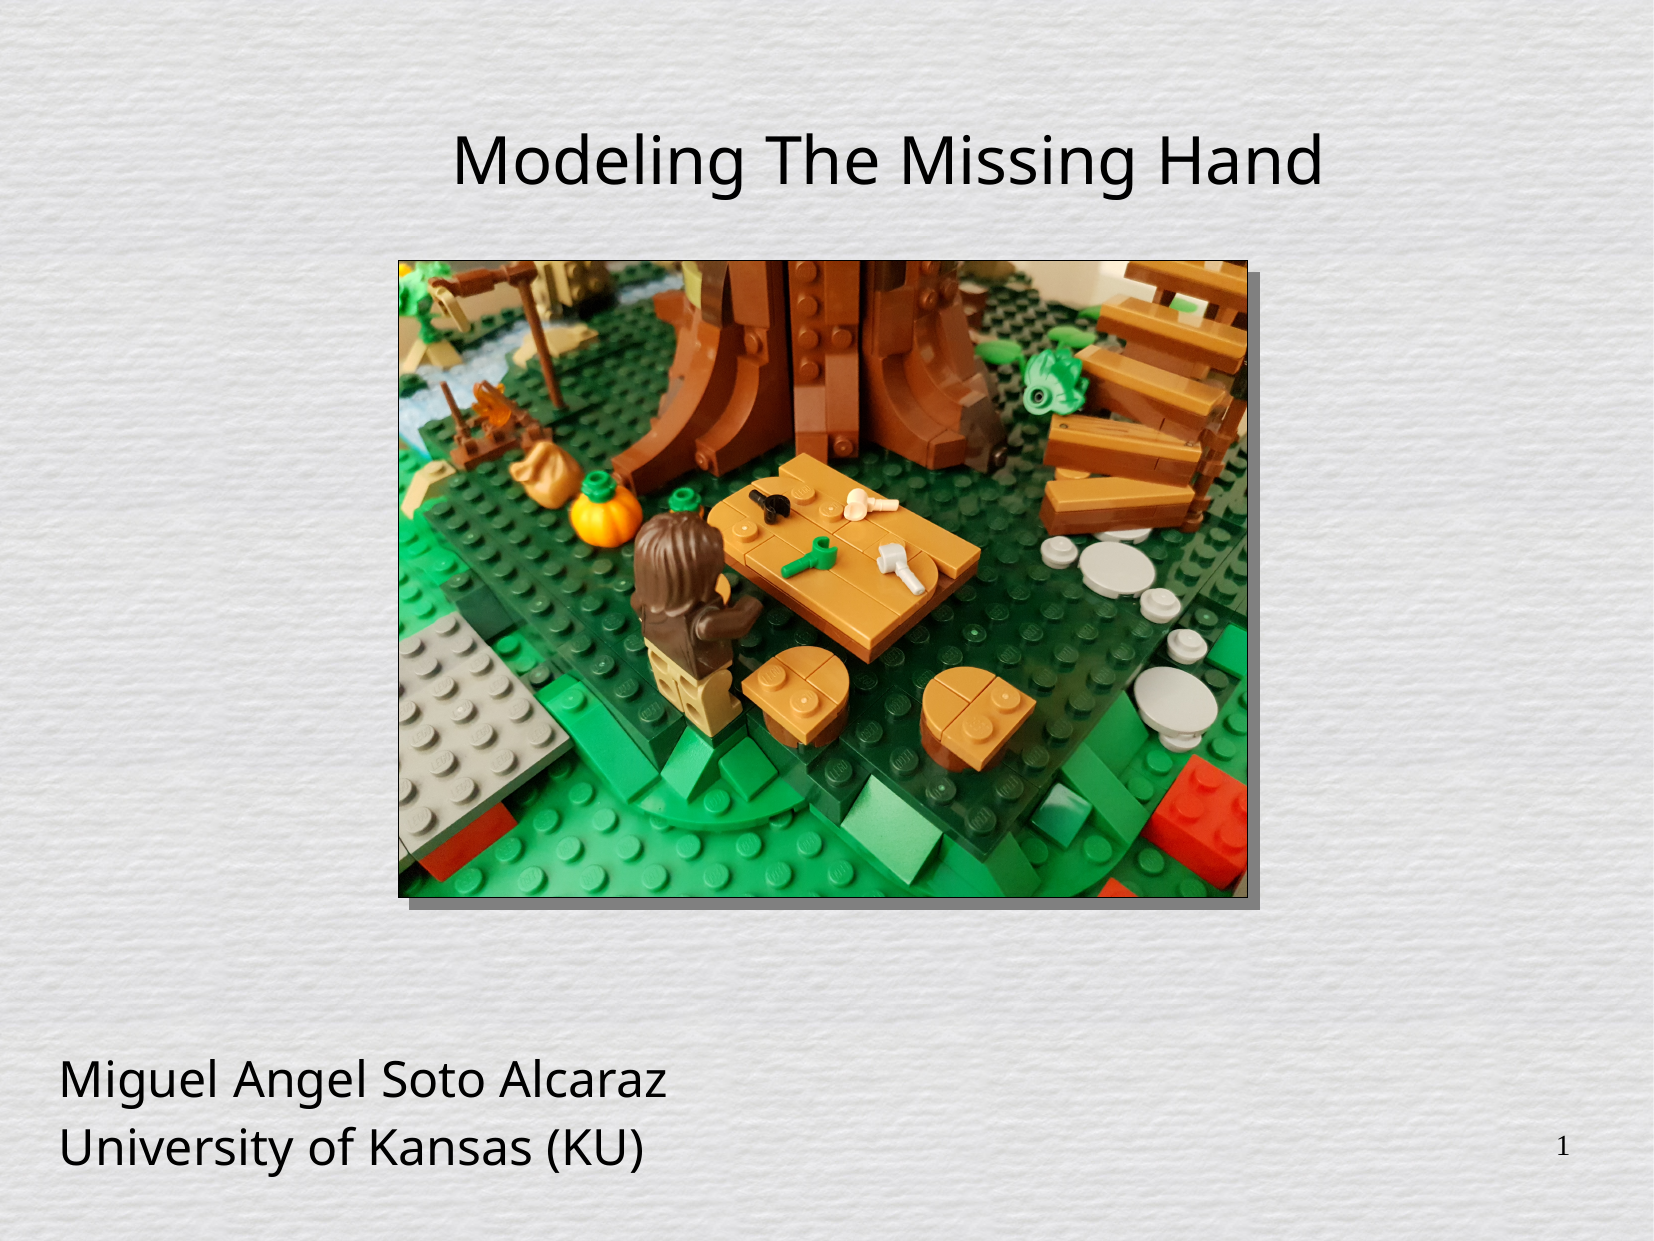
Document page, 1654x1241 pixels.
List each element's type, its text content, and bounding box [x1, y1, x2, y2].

subtitle Miguel Angel Soto Alcaraz University of Kansas (KU) [58, 461, 1548, 1181]
title Modeling The Missing Hand [216, 55, 1562, 263]
picture [0, 0, 1654, 1241]
